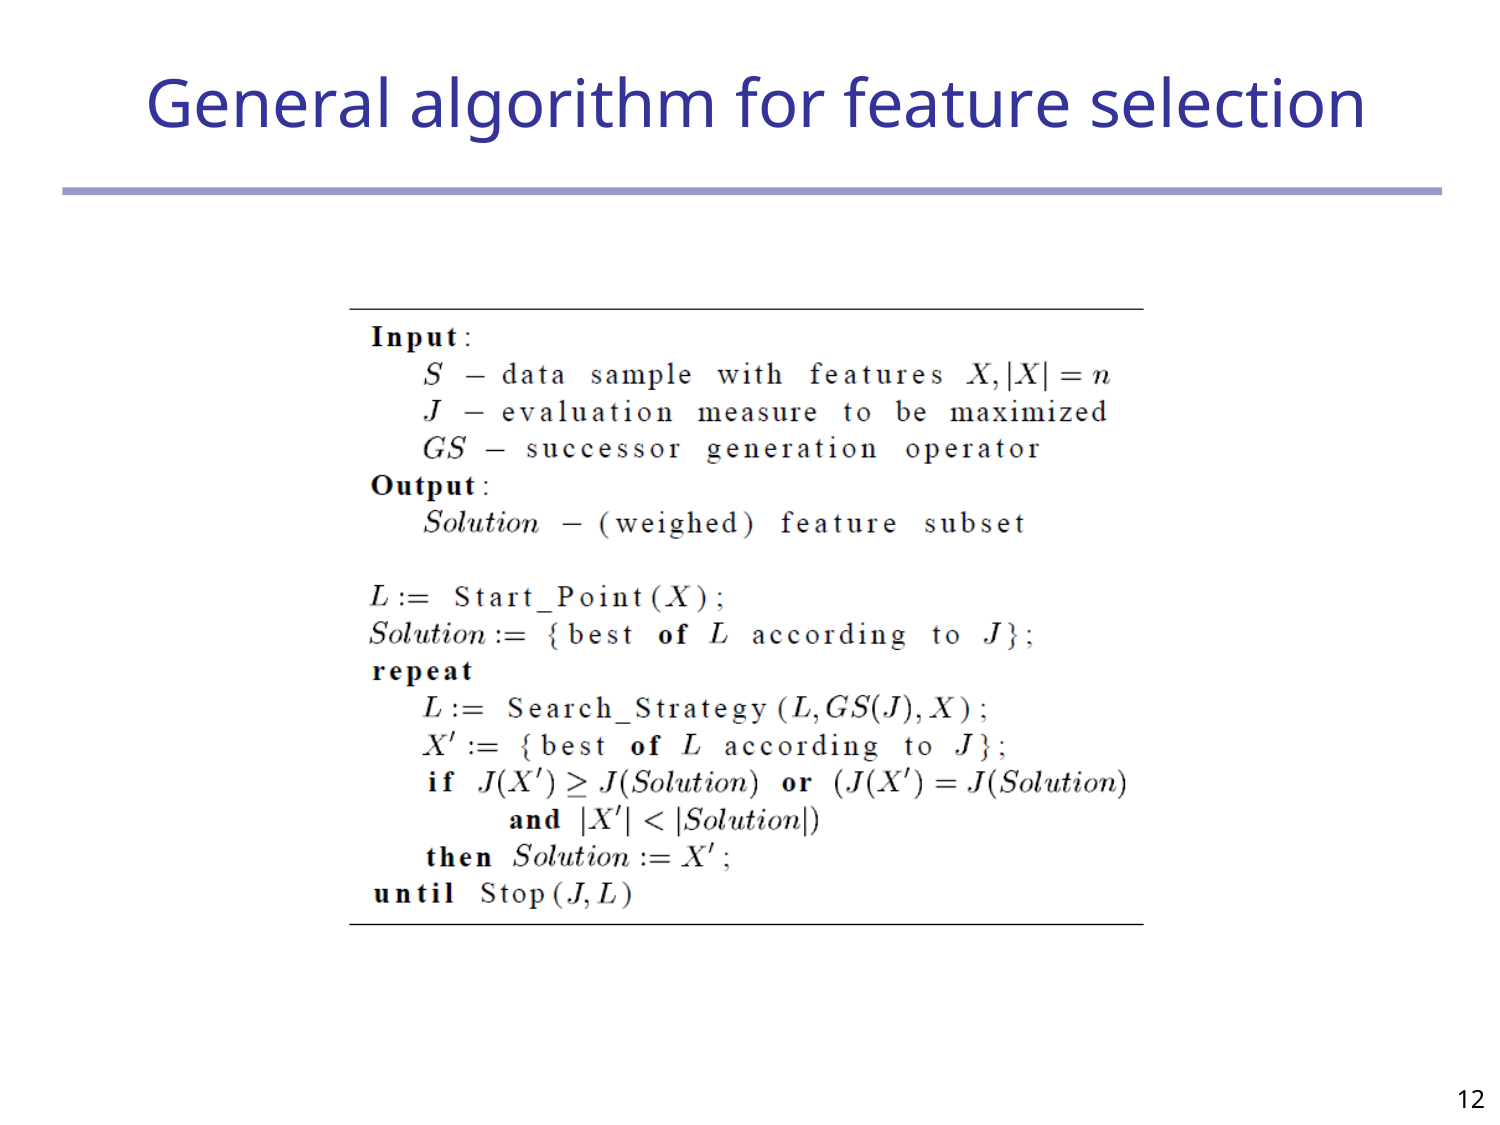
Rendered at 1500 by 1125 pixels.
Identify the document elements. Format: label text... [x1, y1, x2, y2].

picture [326, 295, 1176, 949]
list [62, 148, 1426, 999]
title General algorithm for feature selection [60, 32, 1456, 170]
text_box <number> [1187, 1050, 1500, 1125]
